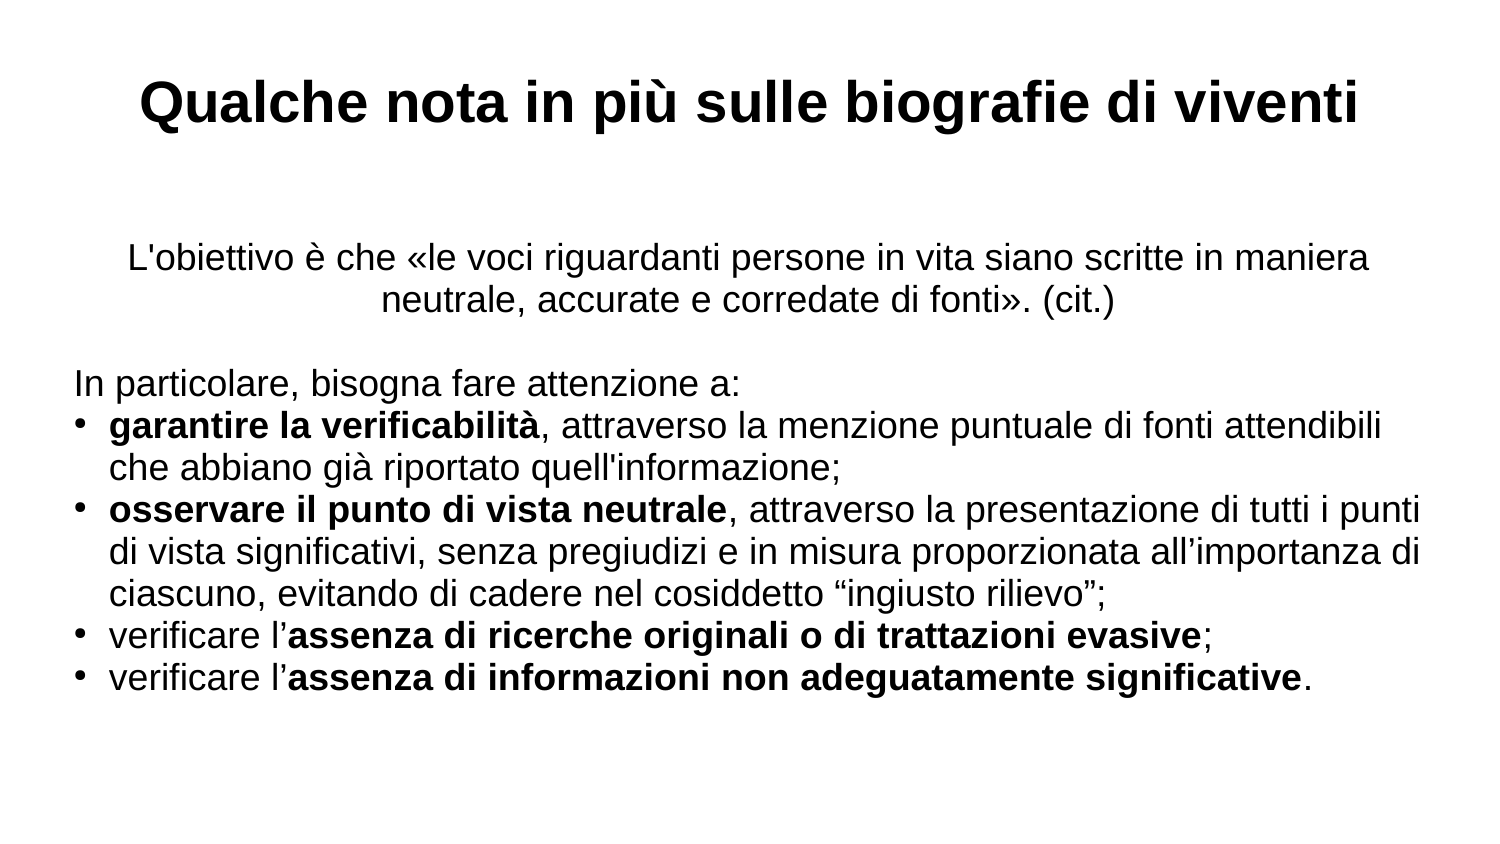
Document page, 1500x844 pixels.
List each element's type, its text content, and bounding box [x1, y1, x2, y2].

subtitle L'obiettivo è che «le voci riguardanti persone in vita siano scritte in maniera neutrale, accurate e corredate di fonti». (cit.) In particolare, bisogna fare attenzione a: garantire la verificabilità, attraverso la menzione puntuale di fonti attendibili che abbiano già riportato quell'informazione; osservare il punto di vista neutrale, attraverso la presentazione di tutti i punti di vista significativi, senza pregiudizi e in misura proporzionata all’importanza di ciascuno, evitando di cadere nel cosiddetto “ingiusto rilievo”; verificare l’assenza di ricerche originali o di trattazioni evasive; verificare l’assenza di informazioni non adeguatamente significative. [73, 236, 1424, 726]
title Qualche nota in più sulle biografie di viventi [75, 33, 1425, 175]
